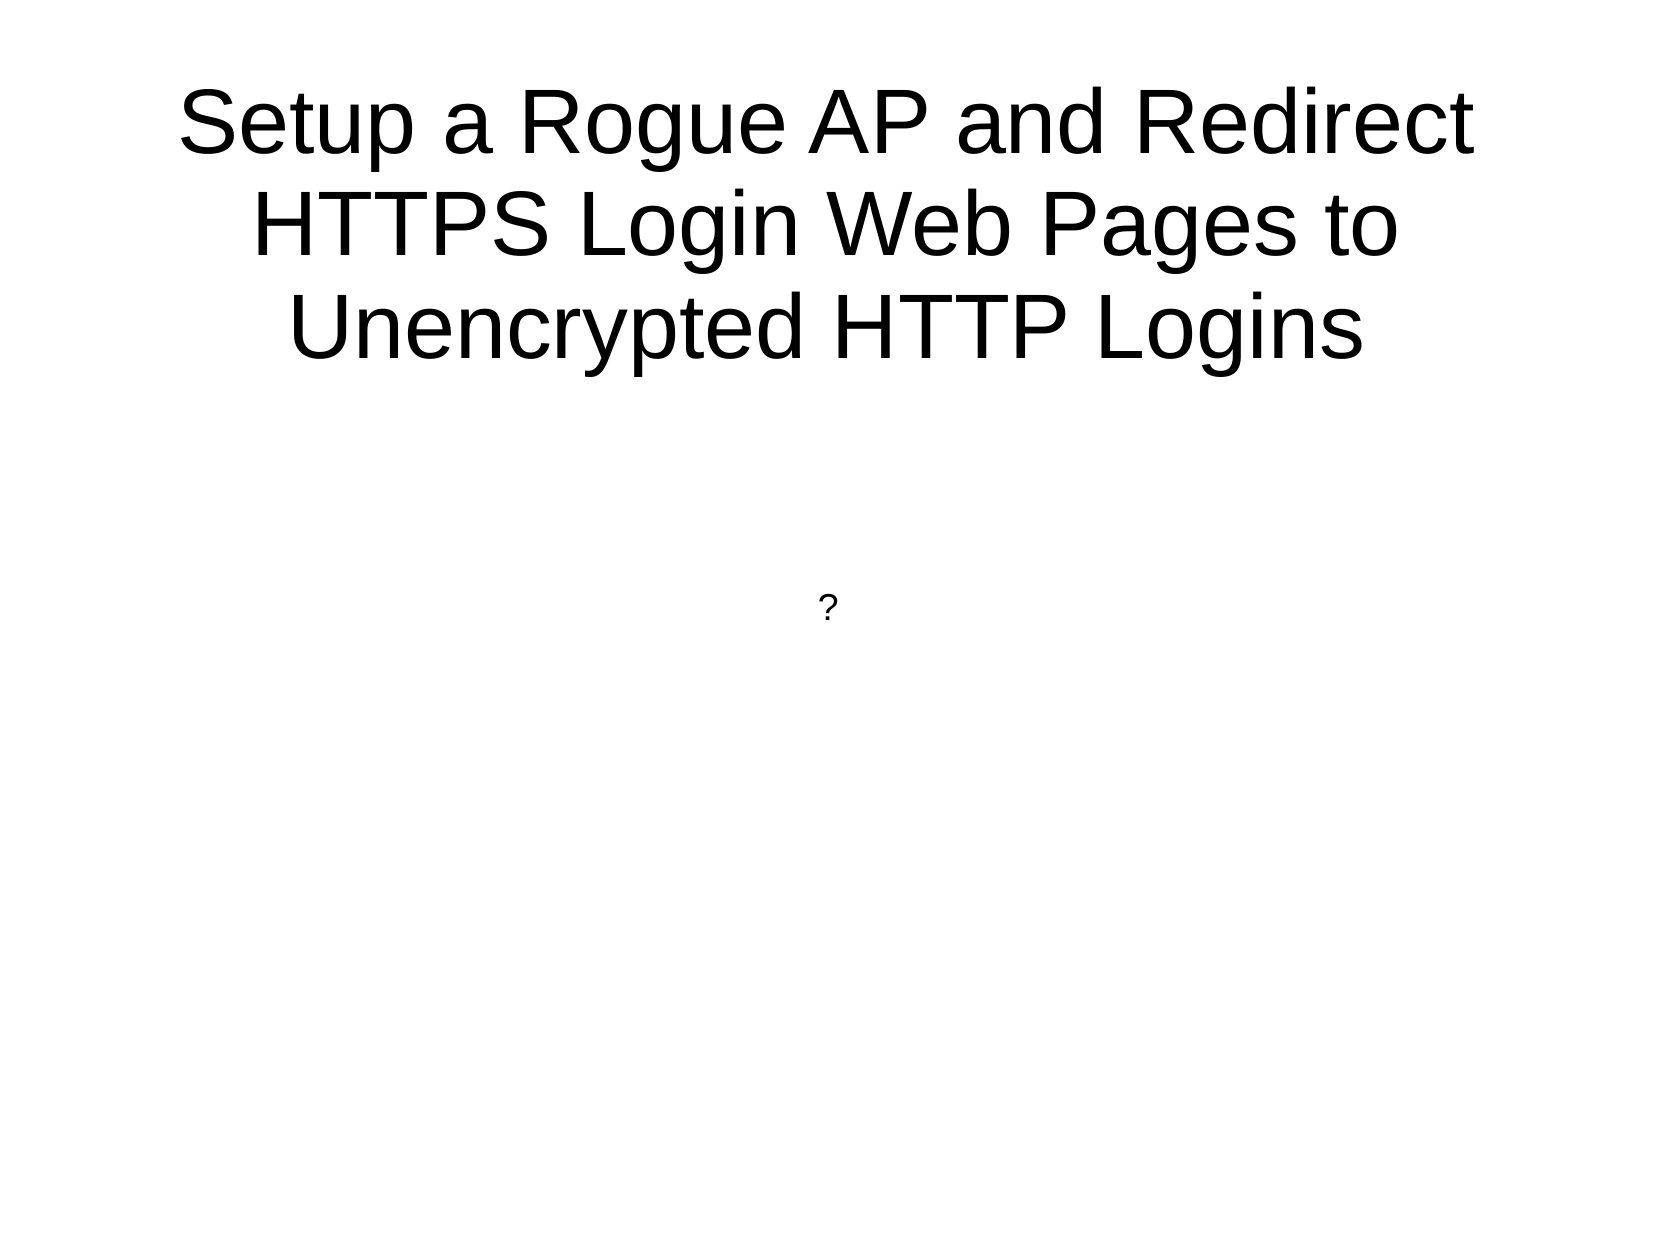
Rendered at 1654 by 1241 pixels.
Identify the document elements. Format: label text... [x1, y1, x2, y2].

title Setup a Rogue AP and Redirect HTTPS Login Web Pages to Unencrypted HTTP Logins [82, 69, 1571, 379]
text_box ? [803, 578, 854, 636]
